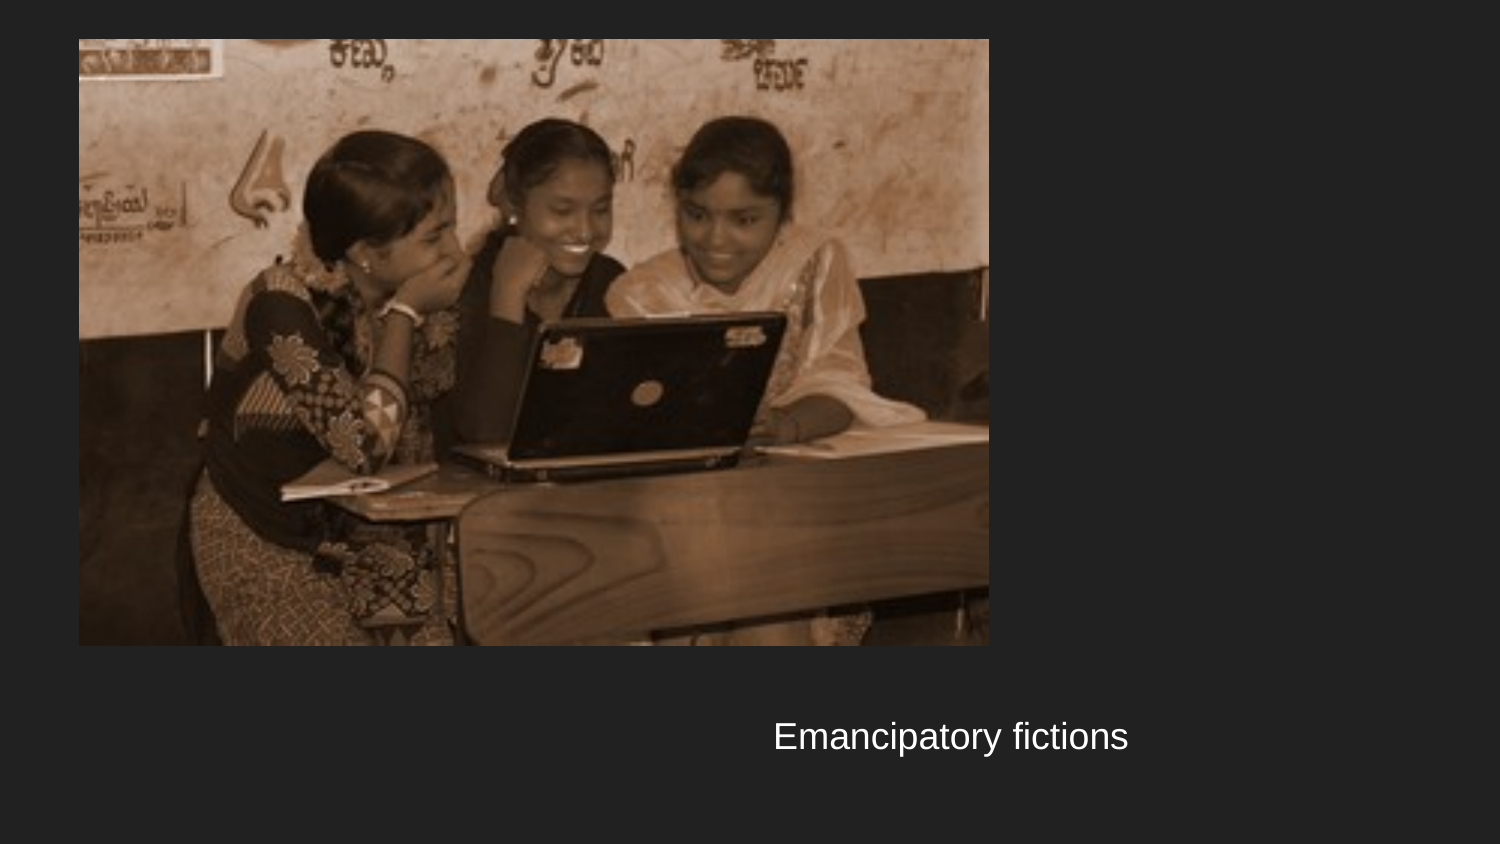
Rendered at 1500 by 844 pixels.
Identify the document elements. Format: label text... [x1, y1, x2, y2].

title Emancipatory fictions [758, 697, 1500, 791]
picture [79, 39, 989, 646]
